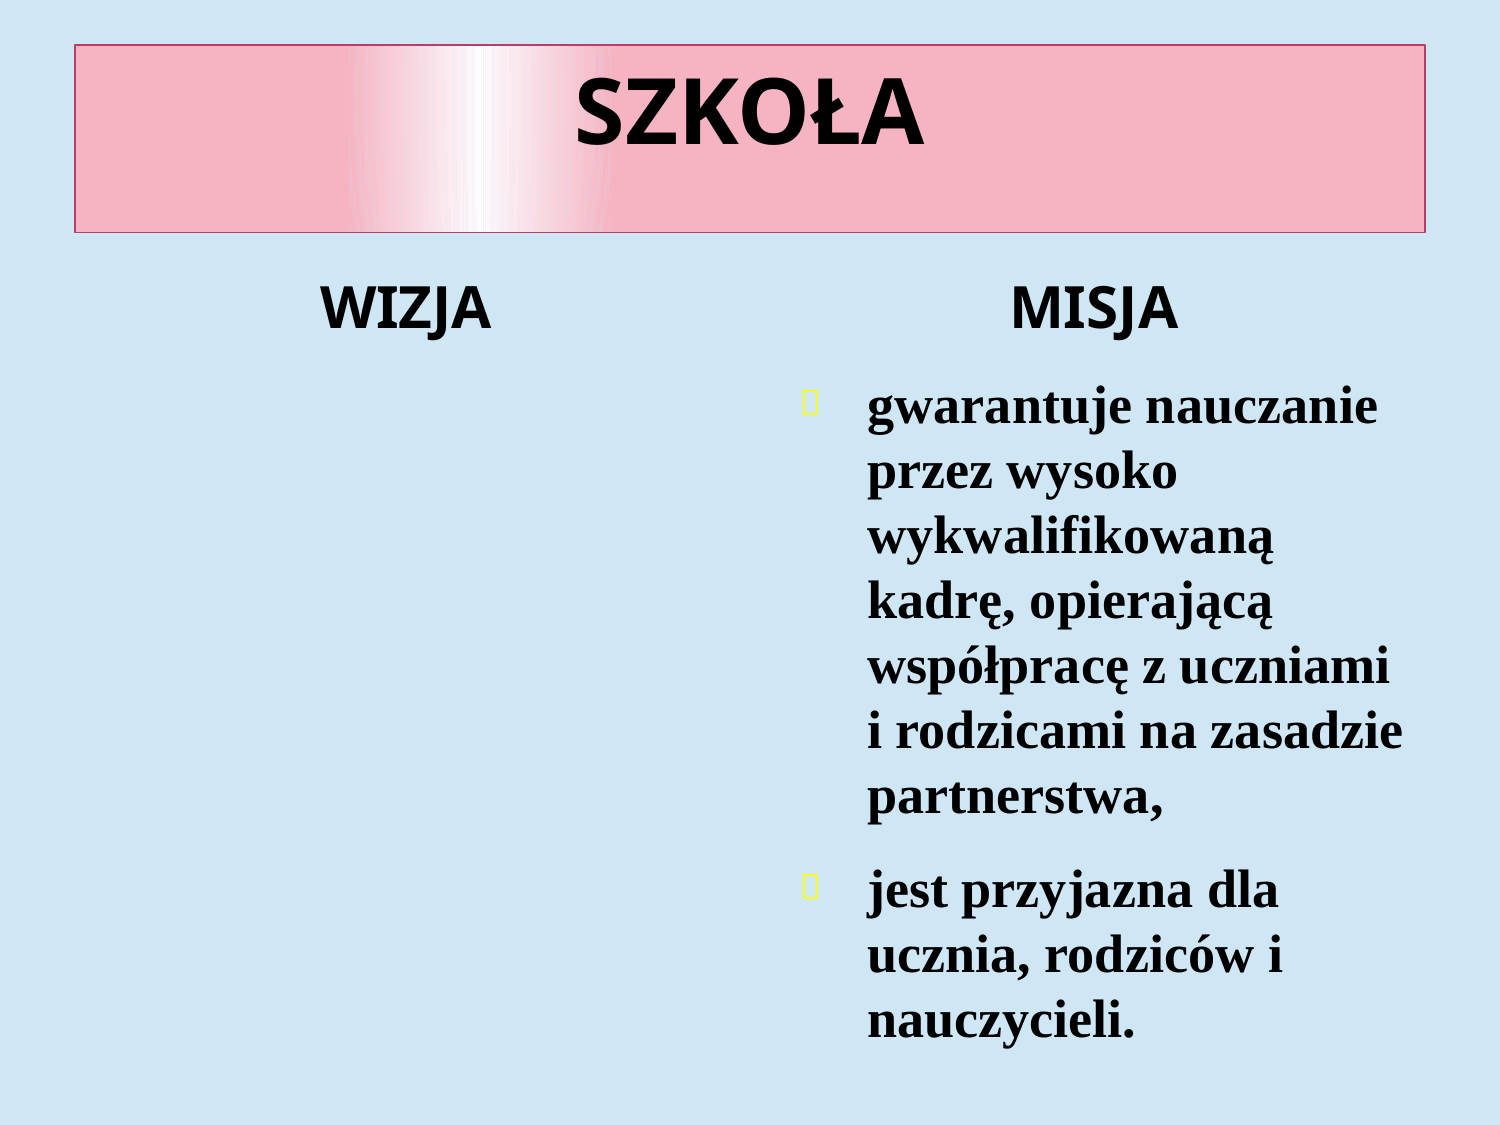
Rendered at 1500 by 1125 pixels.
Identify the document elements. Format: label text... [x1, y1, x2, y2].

title SZKOŁA [75, 45, 1425, 233]
list MISJA gwarantuje nauczanie przez wysoko wykwalifikowaną kadrę, opierającą współpracę z uczniami i rodzicami na zasadzie partnerstwa, jest przyjazna dla ucznia, rodziców i nauczycieli. [762, 262, 1425, 1005]
list WIZJA [75, 262, 738, 1005]
